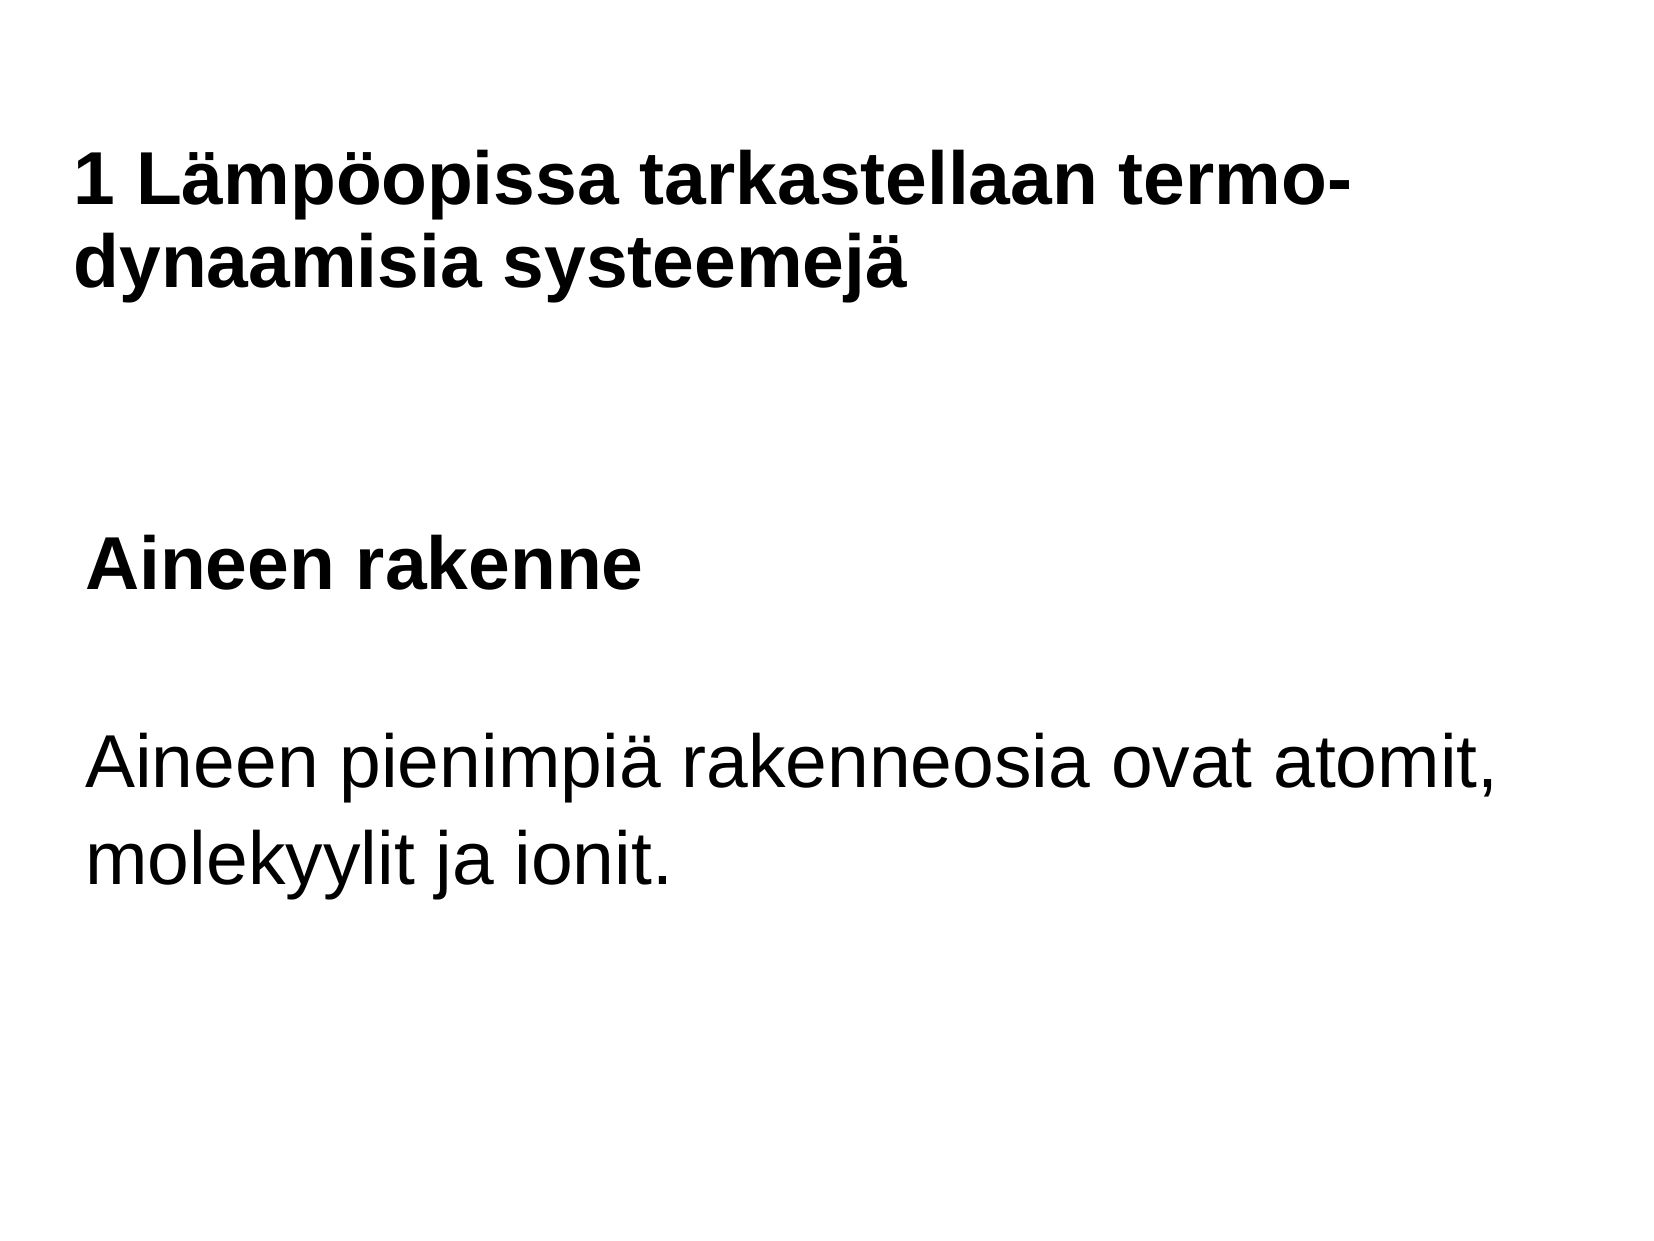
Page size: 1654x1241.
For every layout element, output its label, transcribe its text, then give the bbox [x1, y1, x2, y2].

text_box Aineen rakenne Aineen pienimpiä rakenneosia ovat atomit, molekyylit ja ionit. [70, 313, 1576, 695]
text_box 1 Lämpöopissa tarkastellaan termo-dynaamisia systeemejä [59, 129, 1637, 313]
